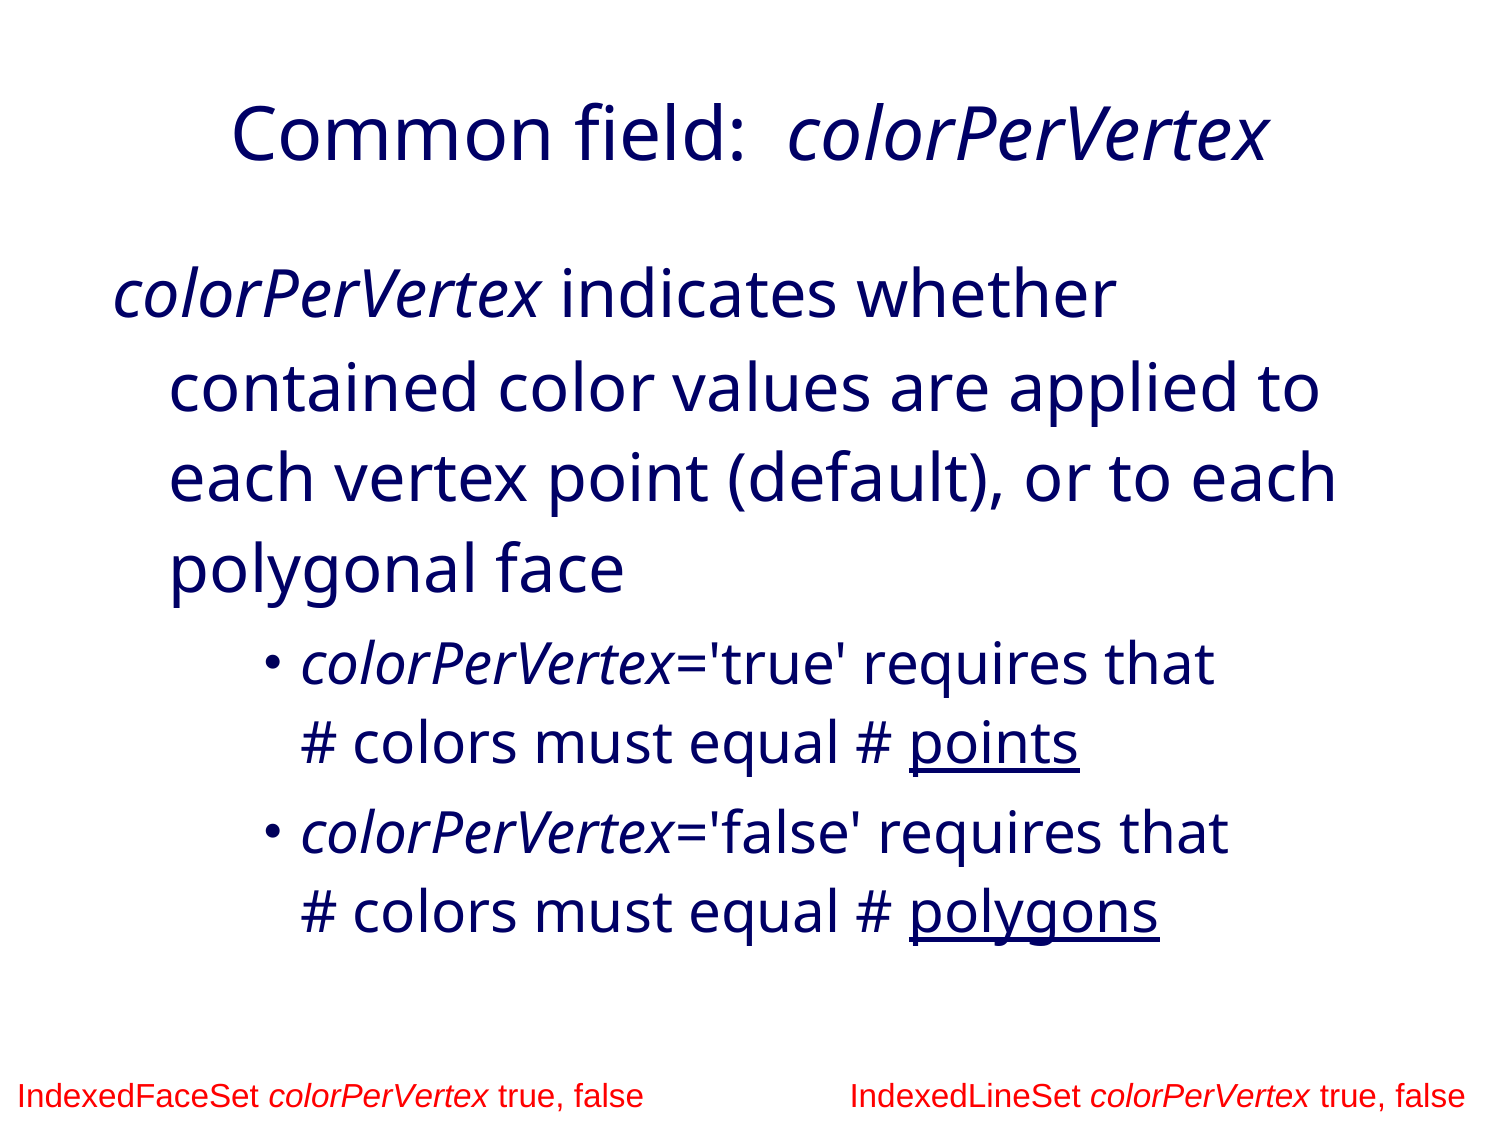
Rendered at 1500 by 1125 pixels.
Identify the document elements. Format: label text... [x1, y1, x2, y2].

list colorPerVertex indicates whether contained color values are applied to each vertex point (default), or to each polygonal face colorPerVertex='true' requires that # colors must equal # points colorPerVertex='false' requires that # colors must equal # polygons [112, 237, 1388, 811]
title Common field: colorPerVertex [112, 37, 1388, 226]
picture [0, 811, 1500, 1062]
text_box IndexedLineSet colorPerVertex true, false [834, 1069, 1481, 1122]
text_box IndexedFaceSet colorPerVertex true, false [2, 1069, 659, 1122]
